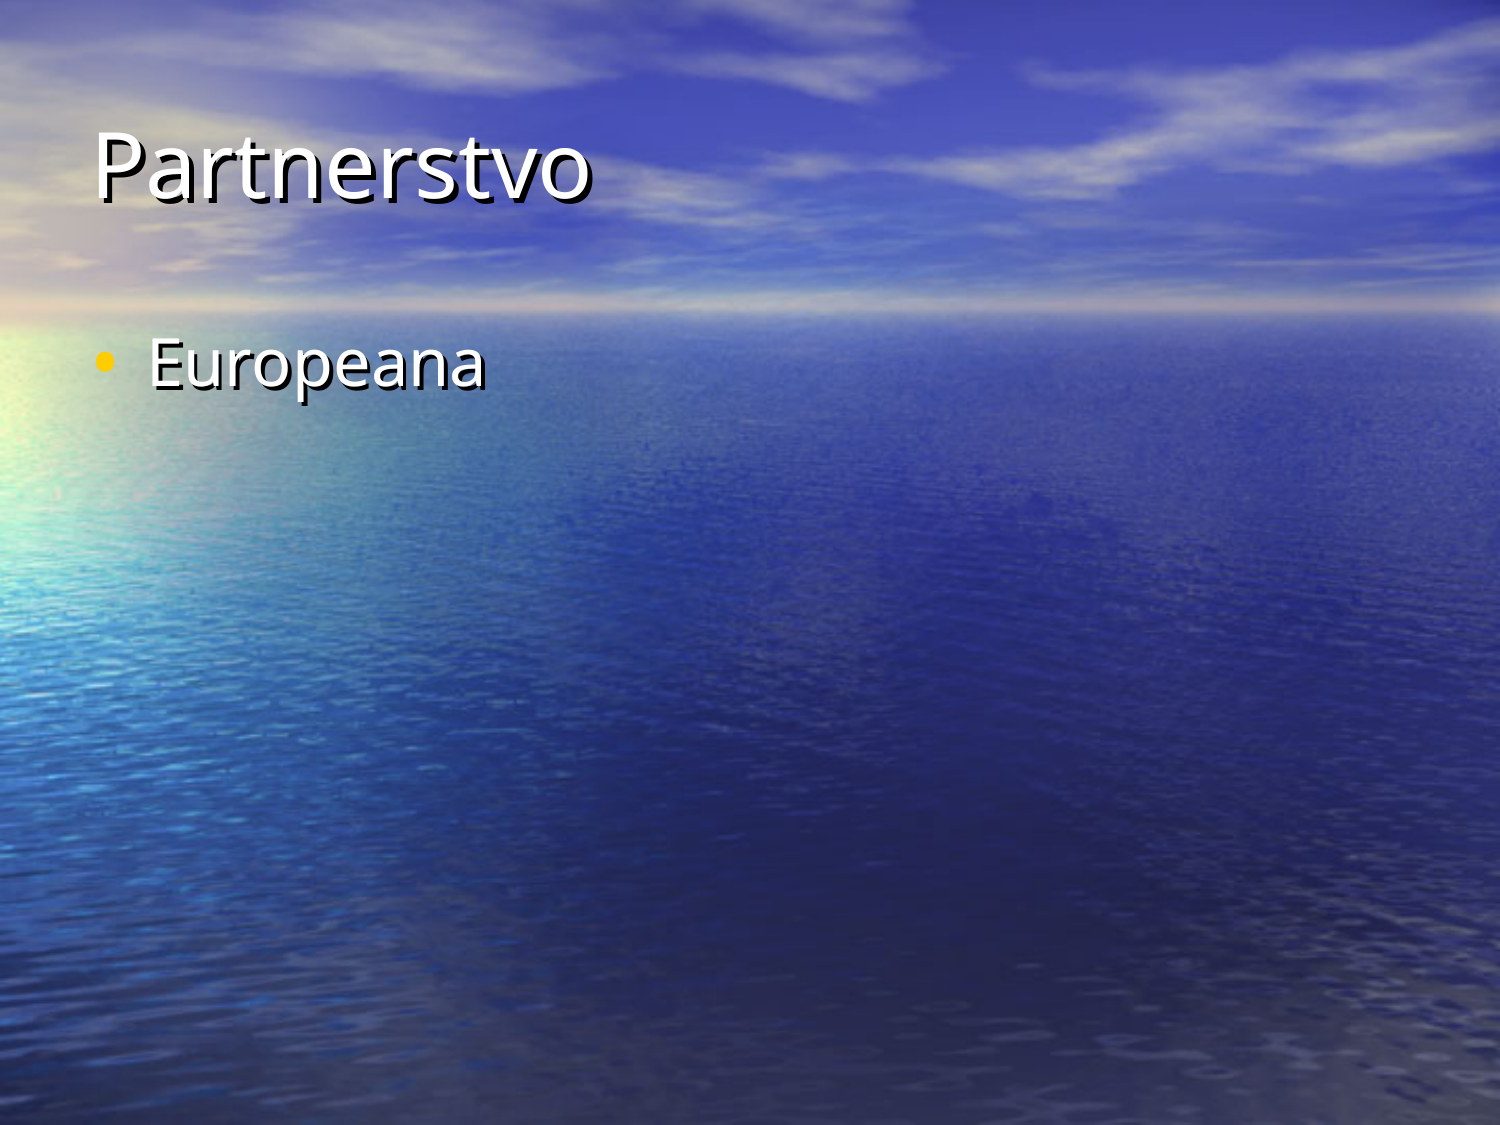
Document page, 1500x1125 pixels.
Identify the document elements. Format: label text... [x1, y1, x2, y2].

list Europeana [75, 312, 1426, 988]
picture [0, 0, 1500, 1125]
title Partnerstvo [75, 47, 1426, 276]
